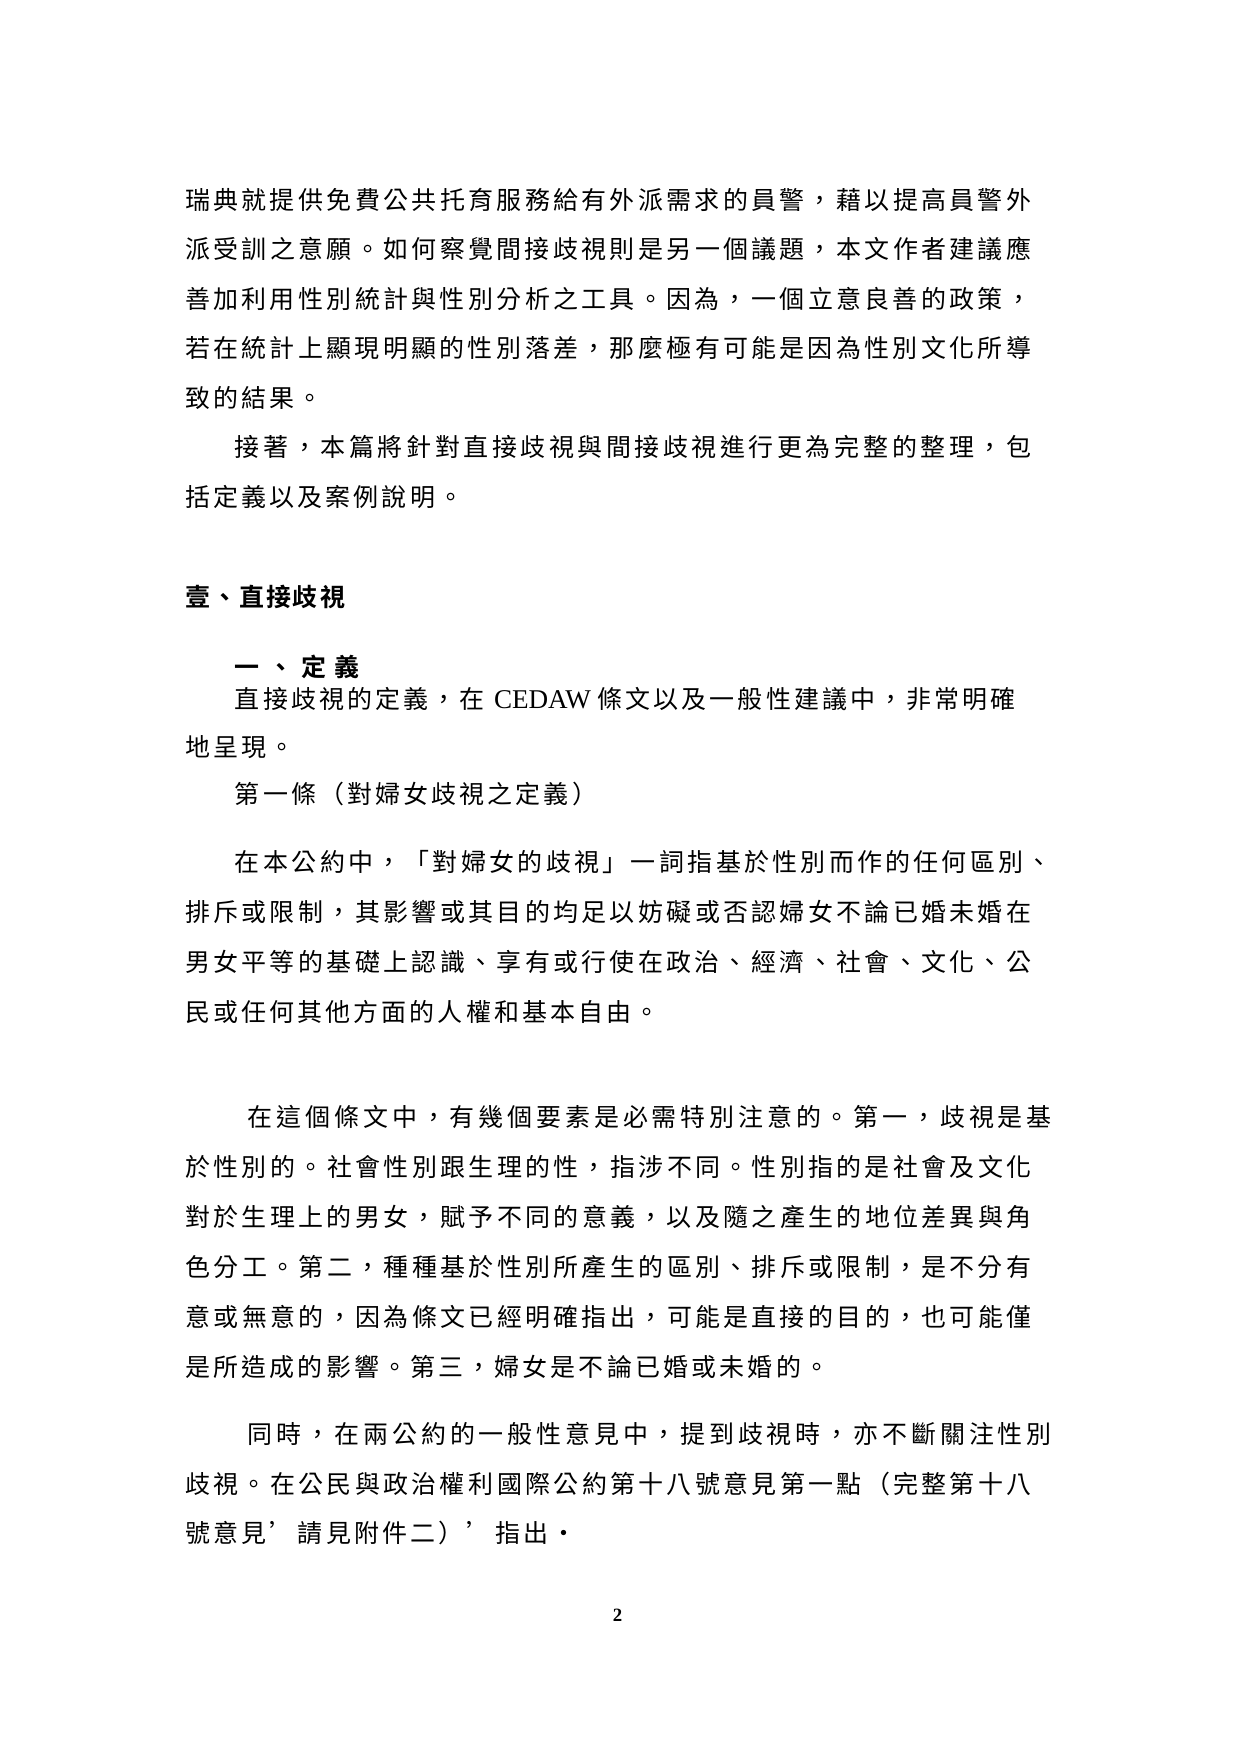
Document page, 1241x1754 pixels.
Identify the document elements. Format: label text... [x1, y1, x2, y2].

text_box 2 [613, 1603, 628, 1623]
text_box 2 [613, 1610, 618, 1619]
text_box 瑞典就提供免費公共托育服務給有外派需求的員警，藉以提高員警外 派受訓之意願。如何察覺間接歧視則是另一個議題，本文作者建議應 善加利用性別統計與性別分析之工具。因為，一個立意良善的政策， 若在統計上顯現明顯的性別落差，那麼極有可能是因為性別文化所導 致的結果。 接著，本篇將針對直接歧視與間接歧視進行更為完整的整理，包 括定義以及案例說明。 壹、直接歧視 一、定義 直接歧視的定義，在CEDAW條文以及一般性建議中，非常明確 地呈現。 第一條（對婦女歧視之定義） 在本公約中，「對婦女的歧視」一詞指基於性別而作的任何區別、 排斥或限制，其影響或其目的均足以妨礙或否認婦女不論已婚未婚在 男女平等的基礎上認識、享有或行使在政治、經濟、社會、文化、公 民或任何其他方面的人權和基本自由。 [185, 165, 1055, 1035]
text_box 在這個條文中，有幾個要素是必需特別注意的。第一，歧視是基 於性別的。社會性別跟生理的性，指涉不同。性別指的是社會及文化 對於生理上的男女，賦予不同的意義，以及隨之產生的地位差異與角 色分工。第二，種種基於性別所產生的區別、排斥或限制，是不分有 意或無意的，因為條文已經明確指出，可能是直接的目的，也可能僅 是所造成的影響。第三，婦女是不論已婚或未婚的。 同時，在兩公約的一般性意見中，提到歧視時，亦不斷關注性別 歧視。在公民與政治權利國際公約第十八號意見第一點（完整第十八 號意見’請見附件二）’指出• [185, 1081, 1055, 1543]
